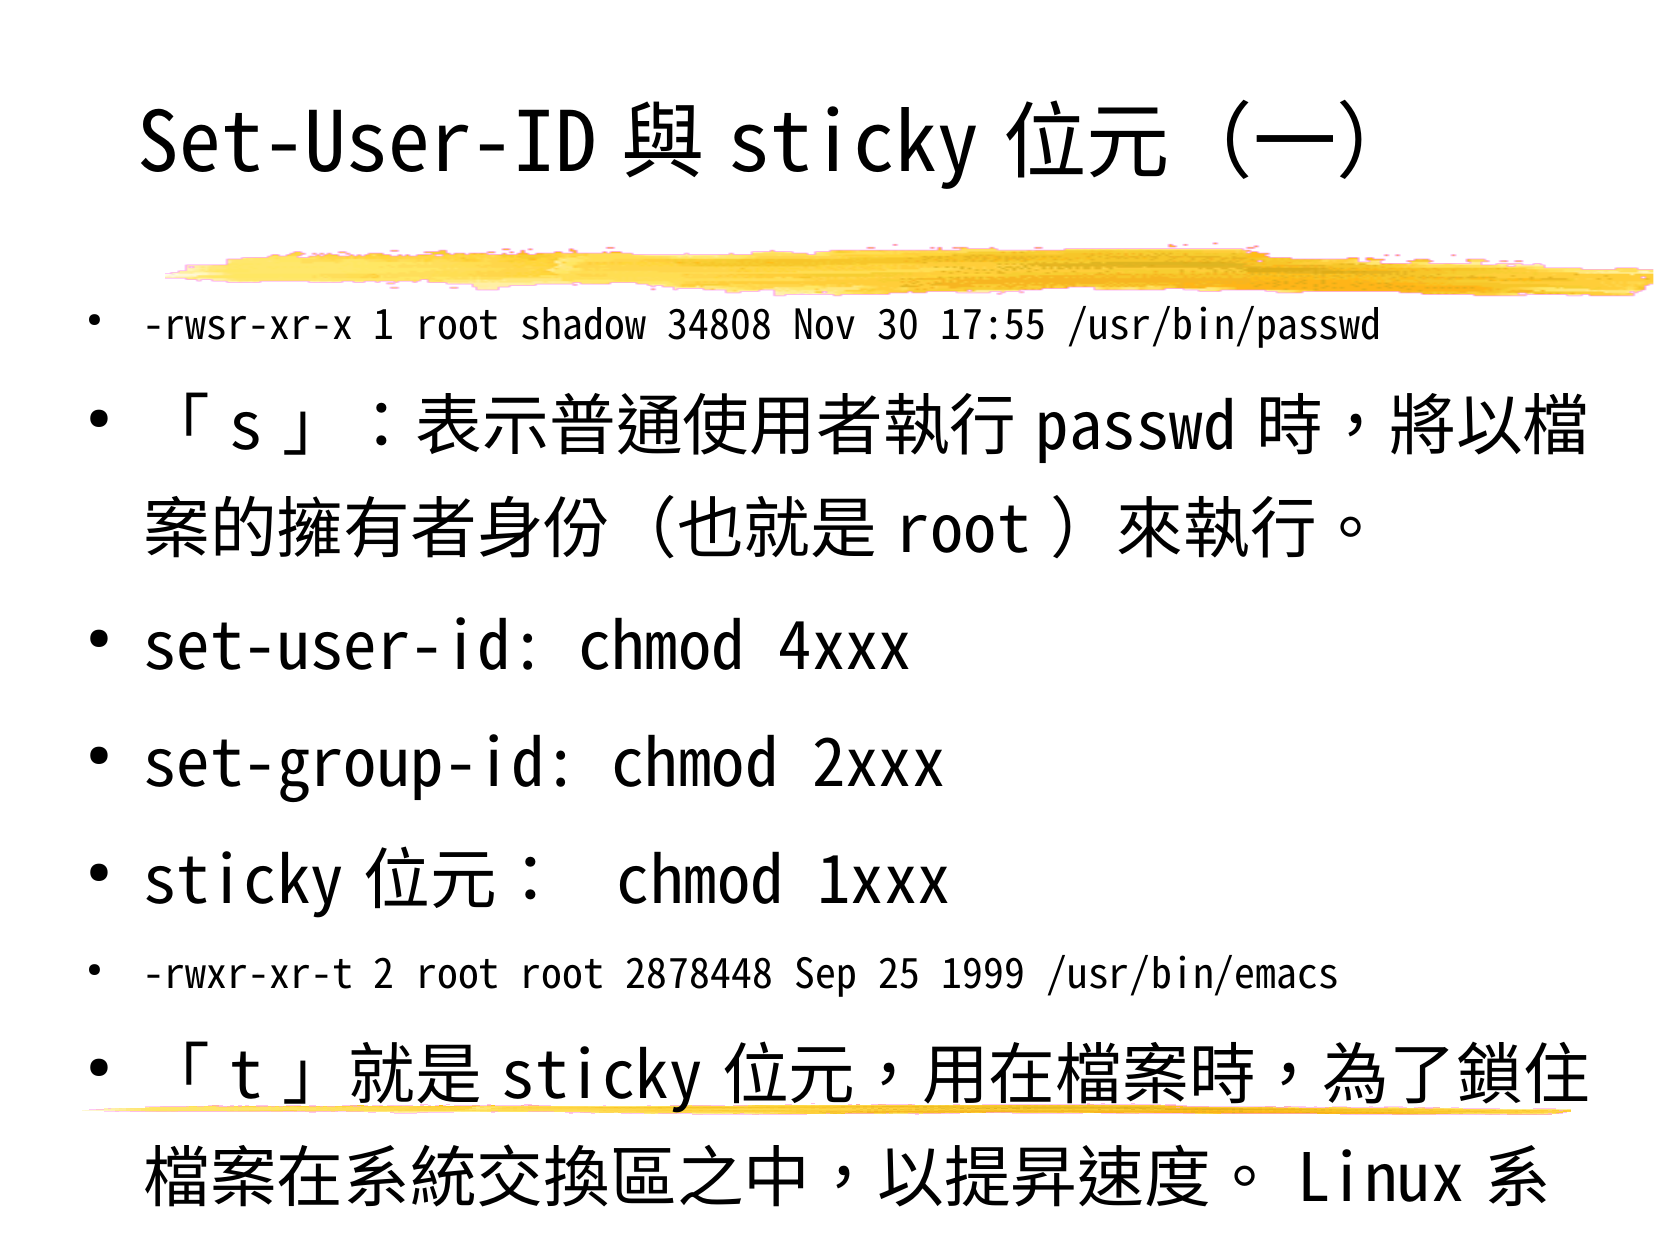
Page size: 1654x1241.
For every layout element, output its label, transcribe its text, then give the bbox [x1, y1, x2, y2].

picture [165, 237, 1654, 308]
list -rwsr-xr-x 1 root shadow 34808 Nov 30 17:55 /usr/bin/passwd 「s」：表示普通使用者執行passwd時，將以檔案的擁有者身份（也就是root）來執行。 set-user-id: chmod 4xxx set-group-id: chmod 2xxx sticky位元： chmod 1xxx -rwxr-xr-t 2 root root 2878448 Sep 25 1999 /usr/bin/emacs 「t」就是sticky位元，用在檔案時，為了鎖住檔案在系統交換區之中，以提昇速度。Linux系統忽略file的sticky bit設定。 [87, 287, 1591, 1062]
picture [82, 1102, 1571, 1117]
title Set-User-ID與sticky位元（一） [76, 28, 1482, 236]
